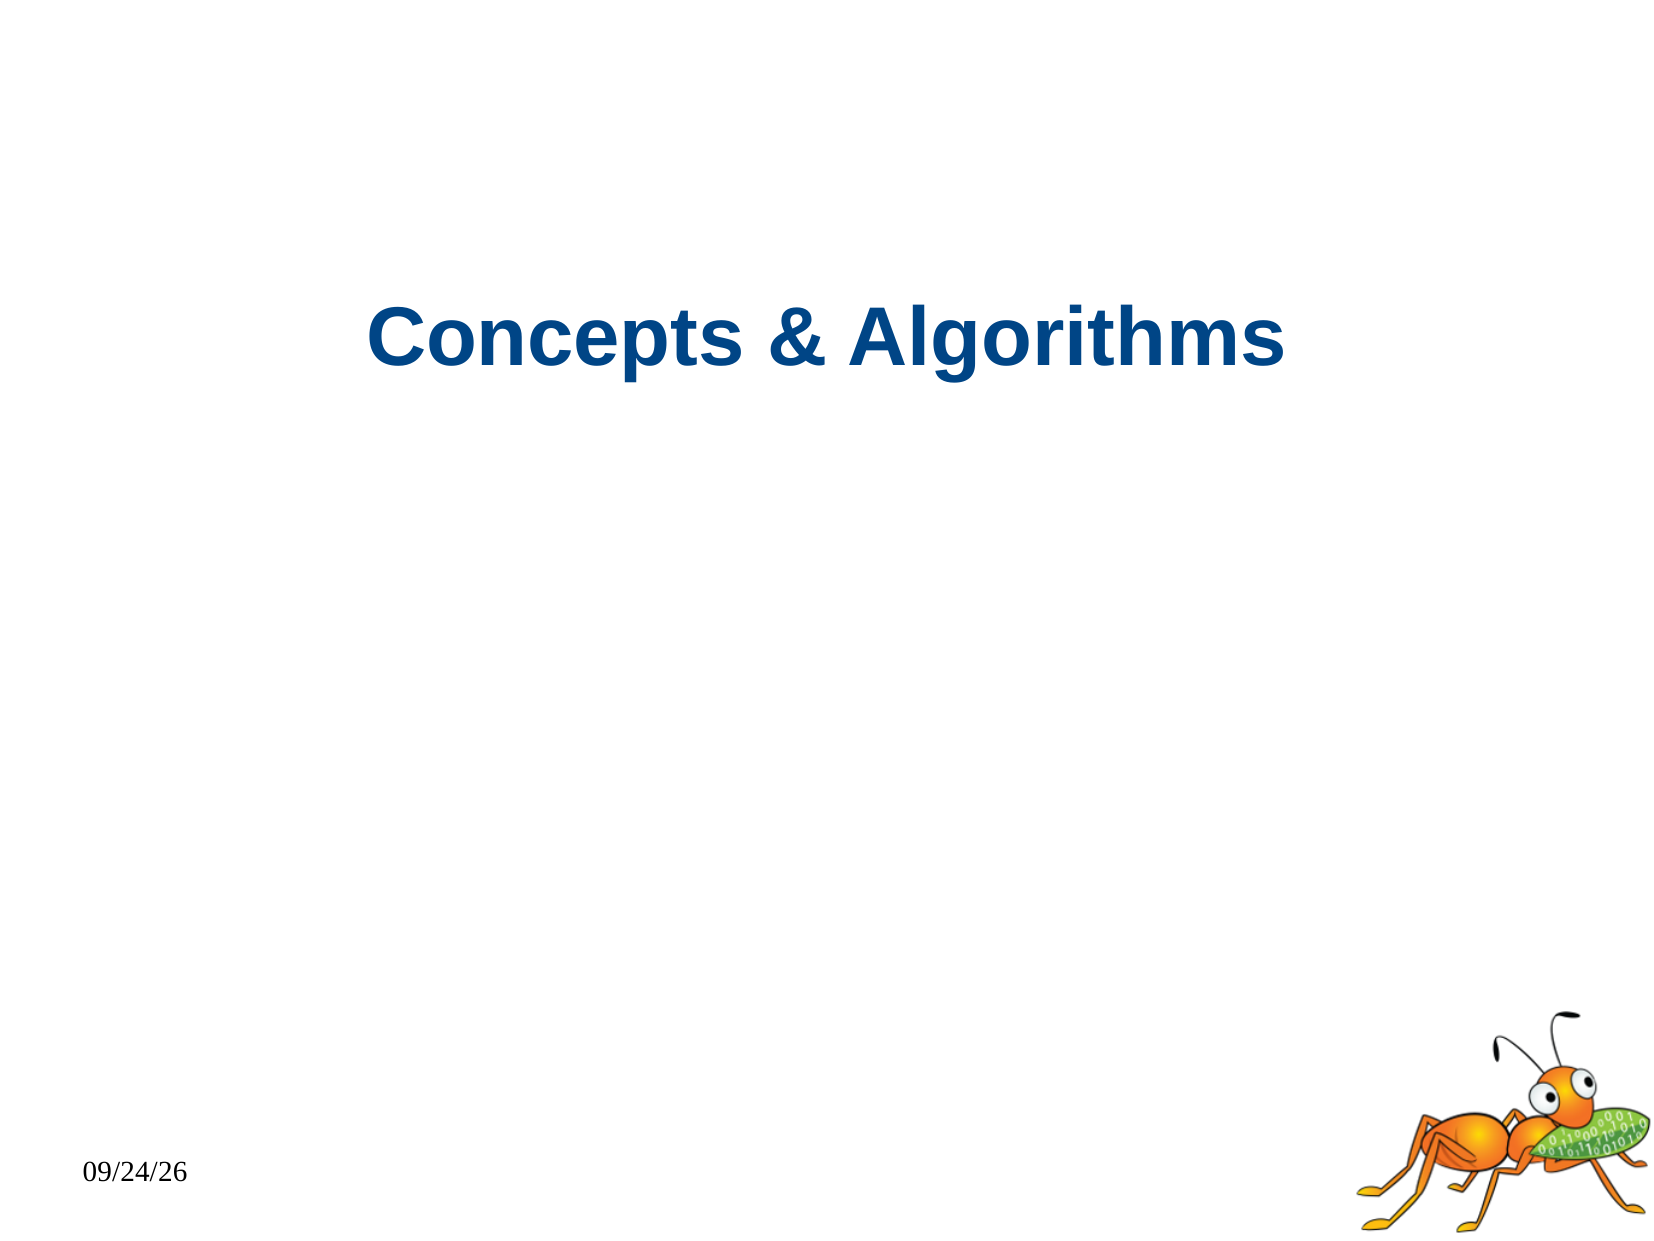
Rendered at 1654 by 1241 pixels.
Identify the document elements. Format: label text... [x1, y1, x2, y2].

picture [1353, 1009, 1654, 1235]
list Concepts & Algorithms [82, 290, 1571, 1010]
